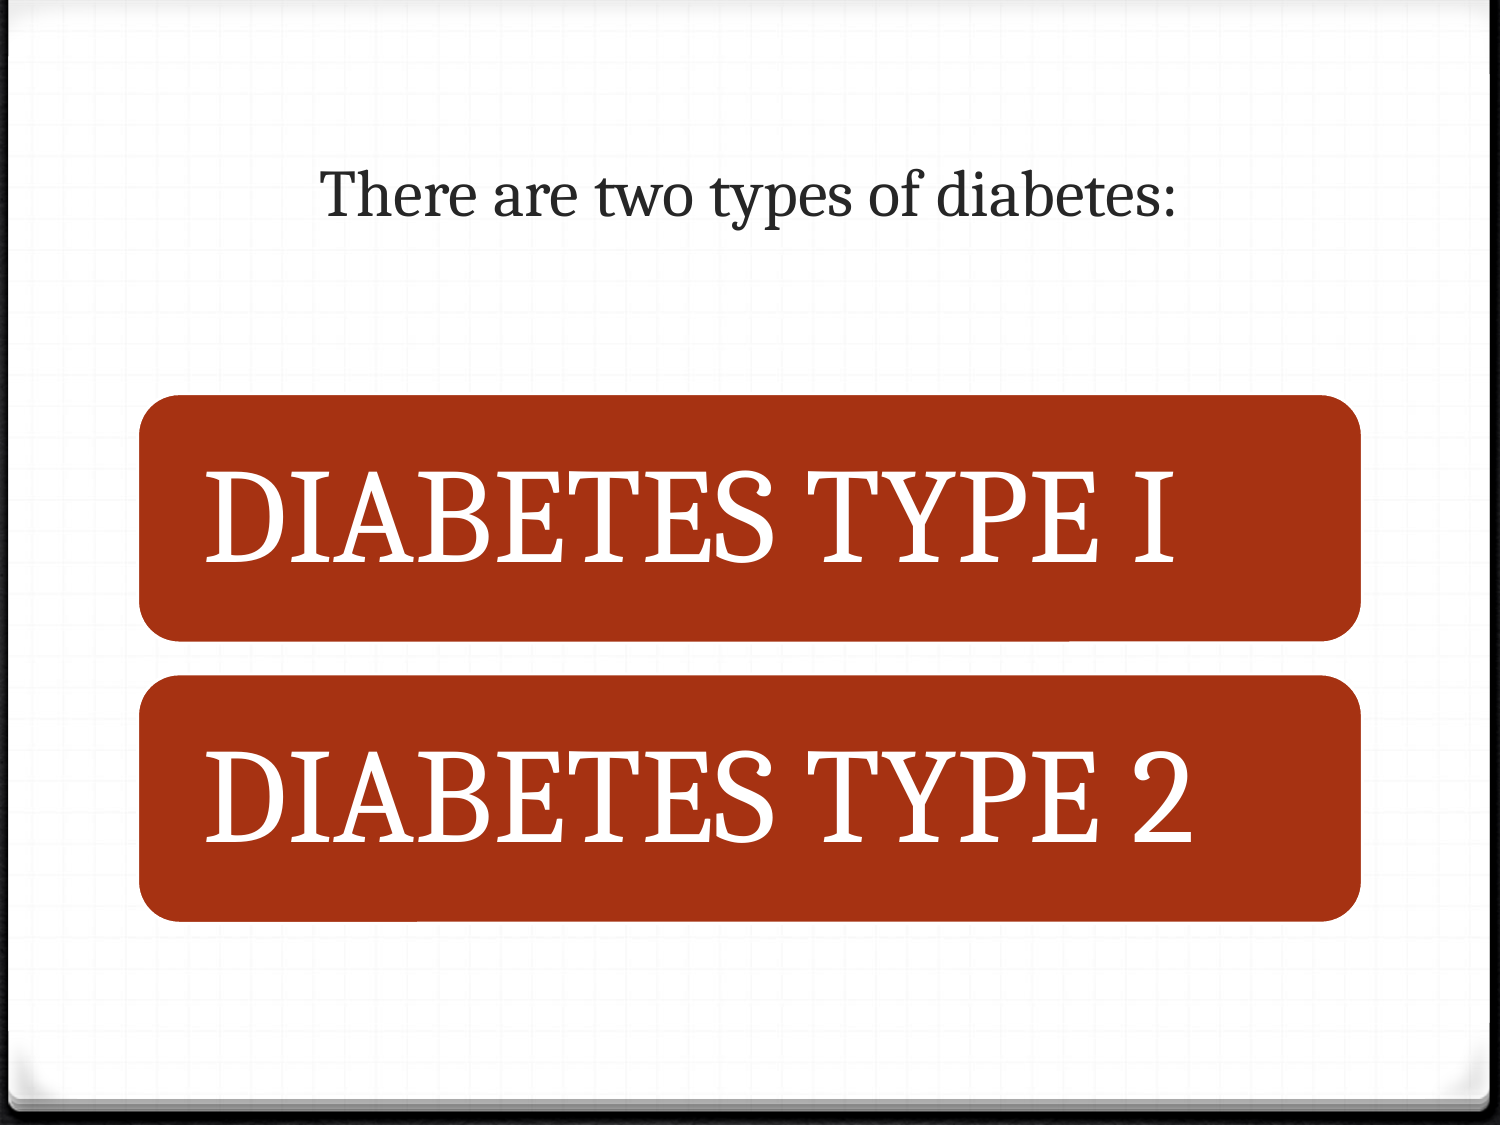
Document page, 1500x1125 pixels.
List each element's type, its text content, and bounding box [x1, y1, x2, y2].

picture [0, 0, 1500, 1125]
title There are two types of diabetes: [90, 71, 1410, 309]
text_box DIABETES TYPE I [137, 393, 1363, 644]
text_box DIABETES TYPE 2 [137, 673, 1363, 924]
